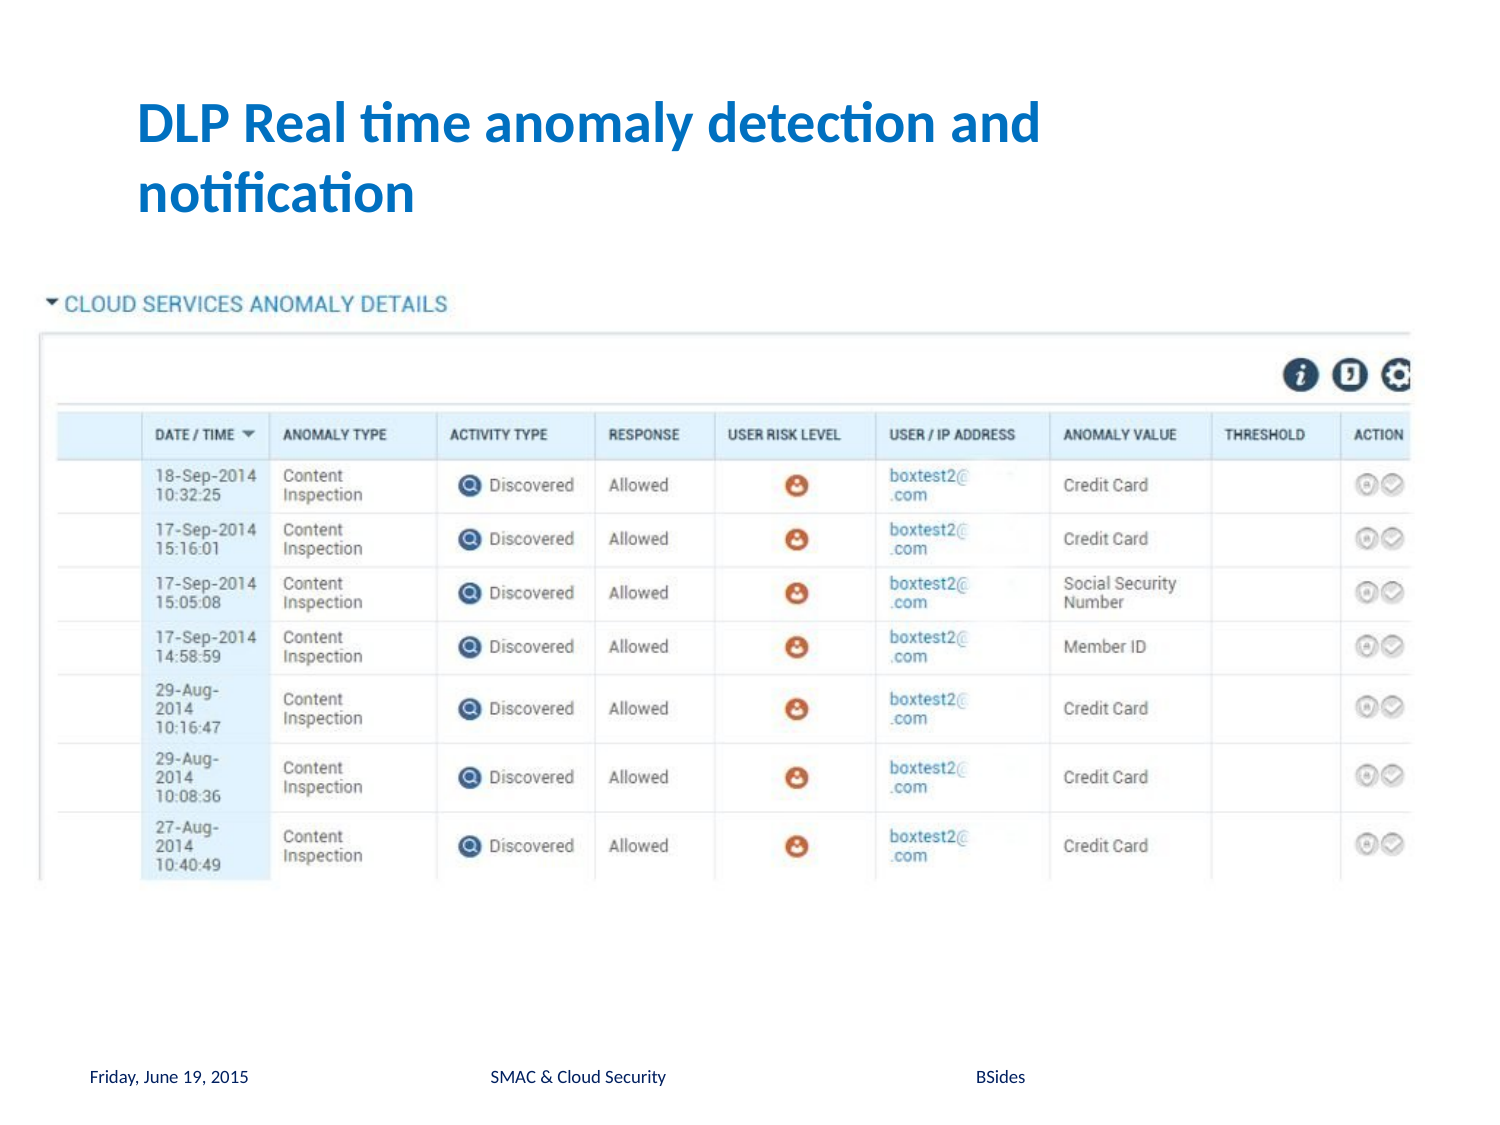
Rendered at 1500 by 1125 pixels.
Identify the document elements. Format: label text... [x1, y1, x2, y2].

picture [23, 284, 1425, 914]
text_box Friday, June 19, 2015 SMAC & Cloud Security BSides [74, 1043, 1395, 1103]
text_box DLP Real time anomaly detection and notification [123, 76, 1324, 232]
